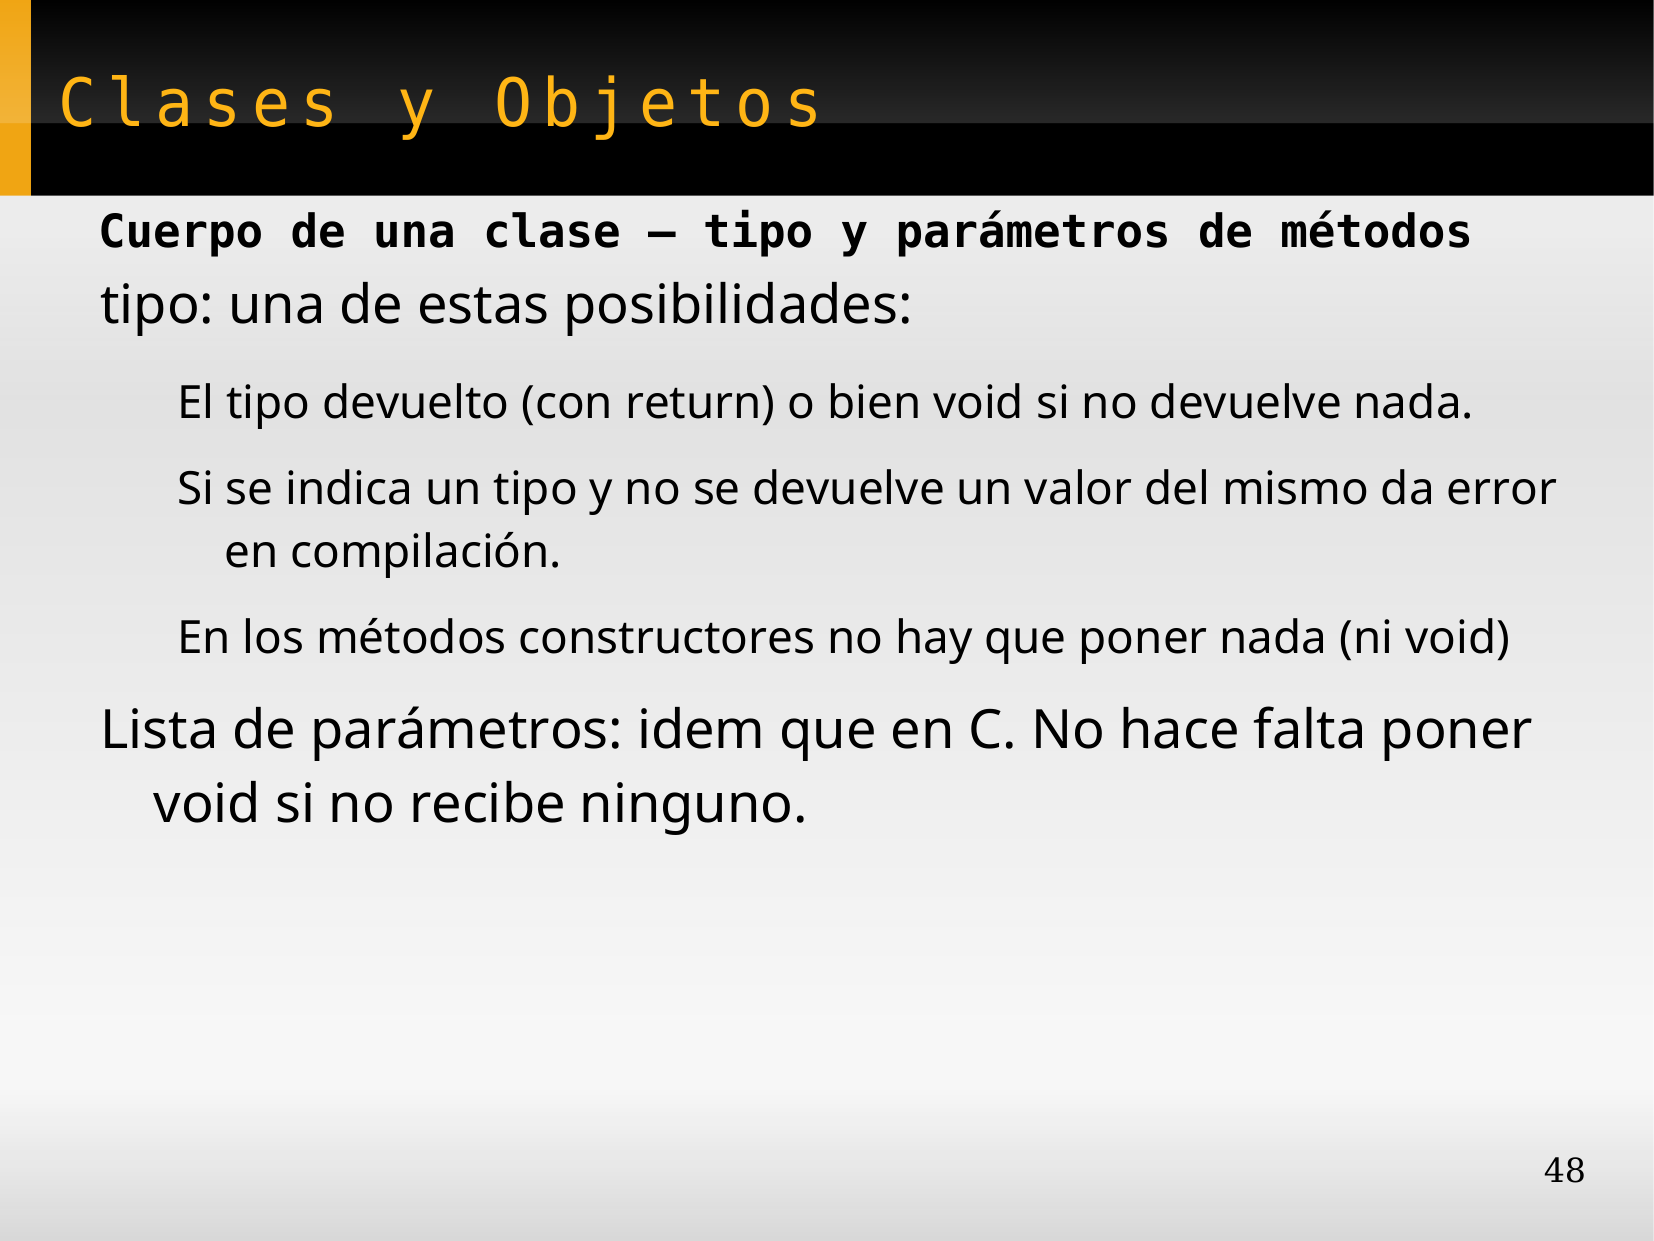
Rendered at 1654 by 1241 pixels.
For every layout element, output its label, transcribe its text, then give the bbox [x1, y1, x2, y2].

picture [0, 0, 1654, 1241]
title Clases y Objetos [59, 29, 1595, 178]
list tipo: una de estas posibilidades: El tipo devuelto (con return) o bien void si no devuelve nada. Si se indica un tipo y no se devuelve un valor del mismo da error en compilación. En los métodos constructores no hay que poner nada (ni void) Lista de parámetros: idem que en C. No hace falta poner void si no recibe ninguno. [82, 265, 1571, 784]
text_box Cuerpo de una clase – tipo y parámetros de métodos [83, 197, 1488, 266]
